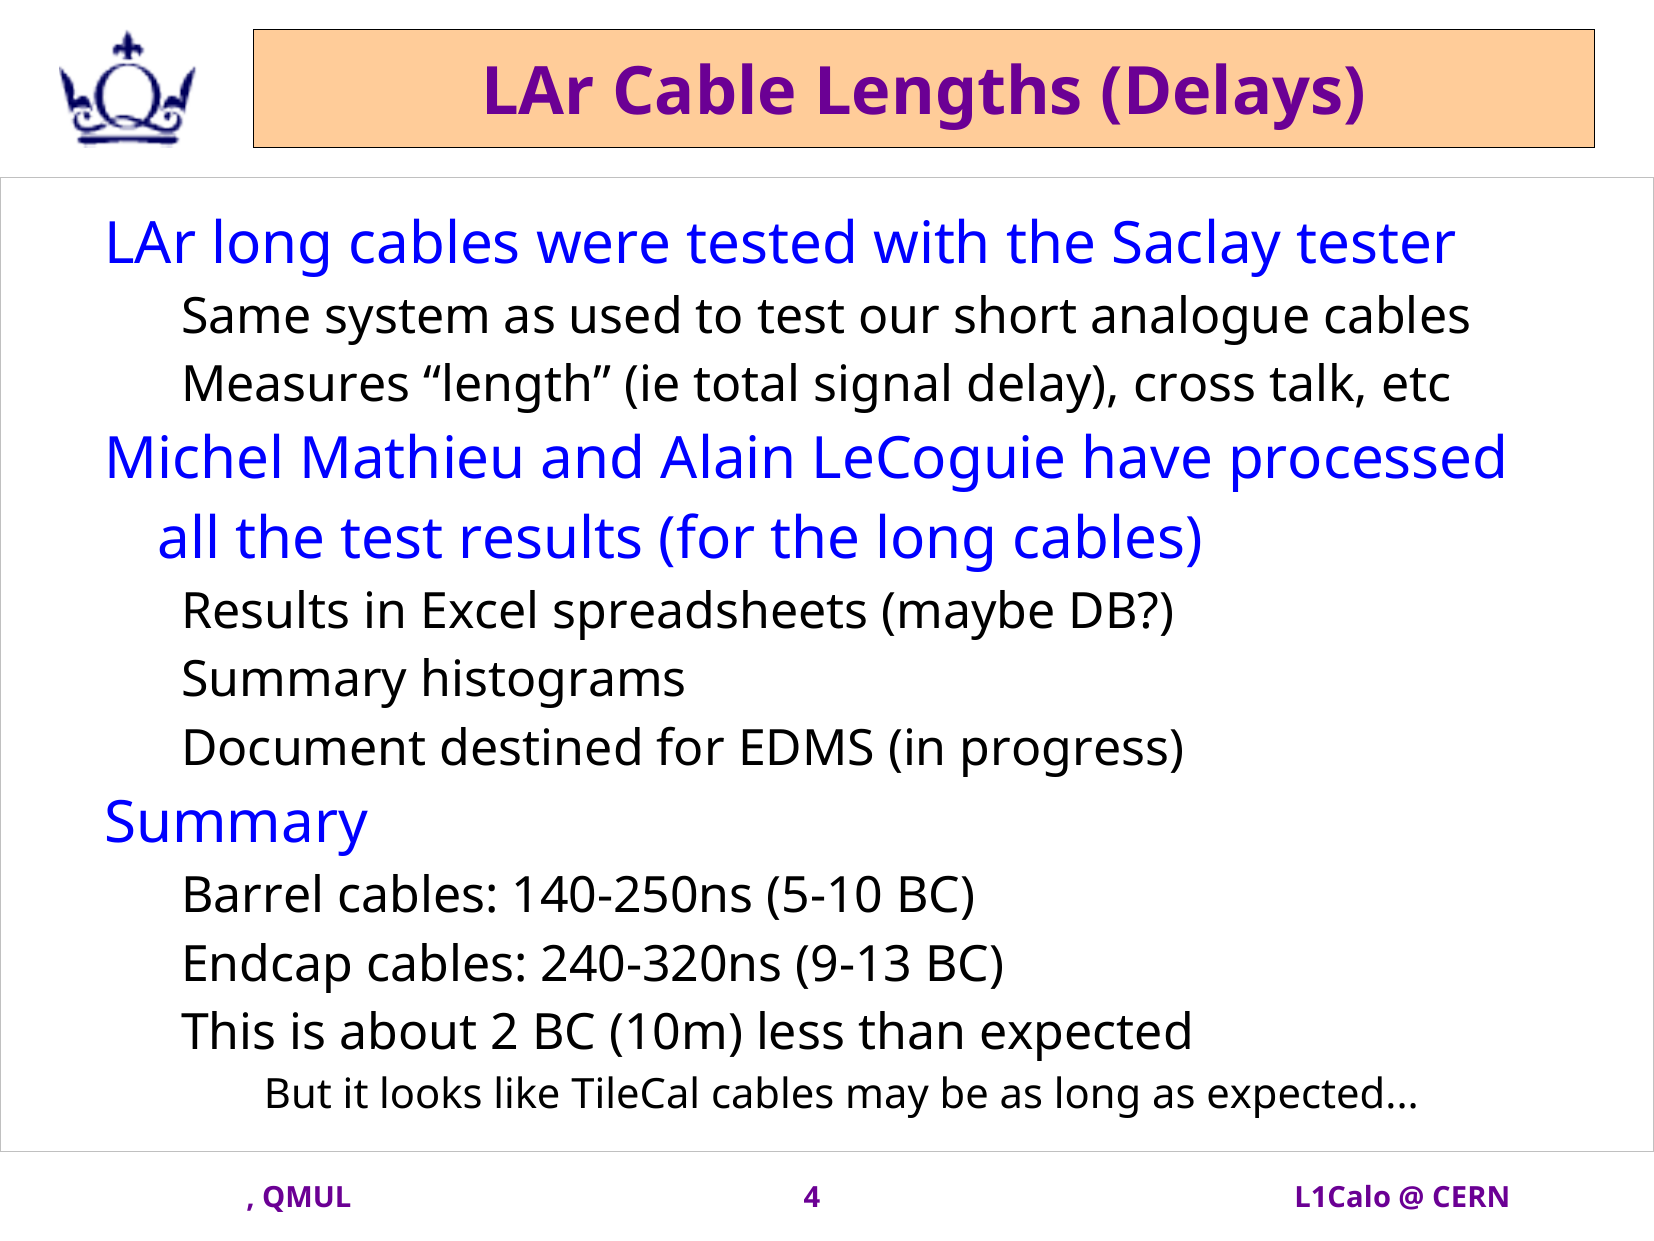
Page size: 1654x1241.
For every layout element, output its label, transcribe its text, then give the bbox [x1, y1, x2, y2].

list LAr long cables were tested with the Saclay tester Same system as used to test our short analogue cables Measures “length” (ie total signal delay), cross talk, etc Michel Mathieu and Alain LeCoguie have processed all the test results (for the long cables) Results in Excel spreadsheets (maybe DB?) Summary histograms Document destined for EDMS (in progress) Summary Barrel cables: 140-250ns (5-10 BC) Endcap cables: 240-320ns (9-13 BC) This is about 2 BC (10m) less than expected But it looks like TileCal cables may be as long as expected... [86, 200, 1586, 1144]
title LAr Cable Lengths (Delays) [253, 29, 1595, 148]
picture [59, 29, 200, 148]
